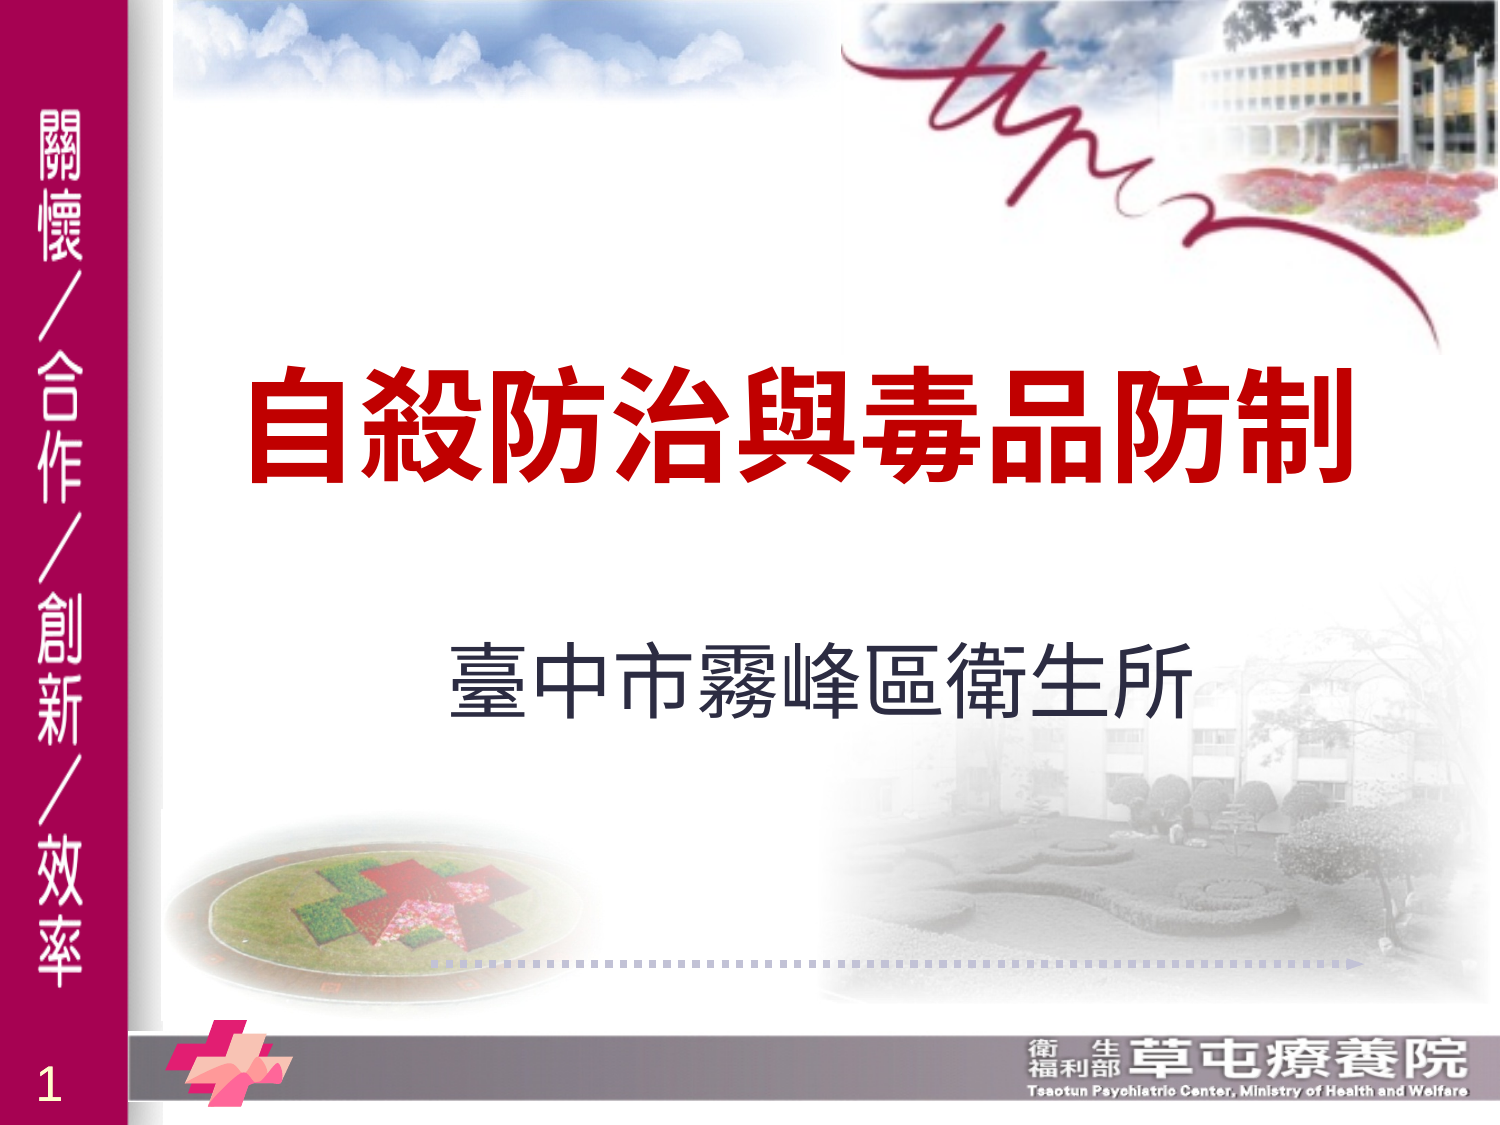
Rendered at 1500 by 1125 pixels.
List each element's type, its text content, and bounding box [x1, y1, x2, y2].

title 自殺防治與毒品防制 [159, 363, 1435, 506]
text_box 臺中市霧峰區衛生所 [372, 621, 1270, 737]
text_box [20, 1043, 334, 1119]
